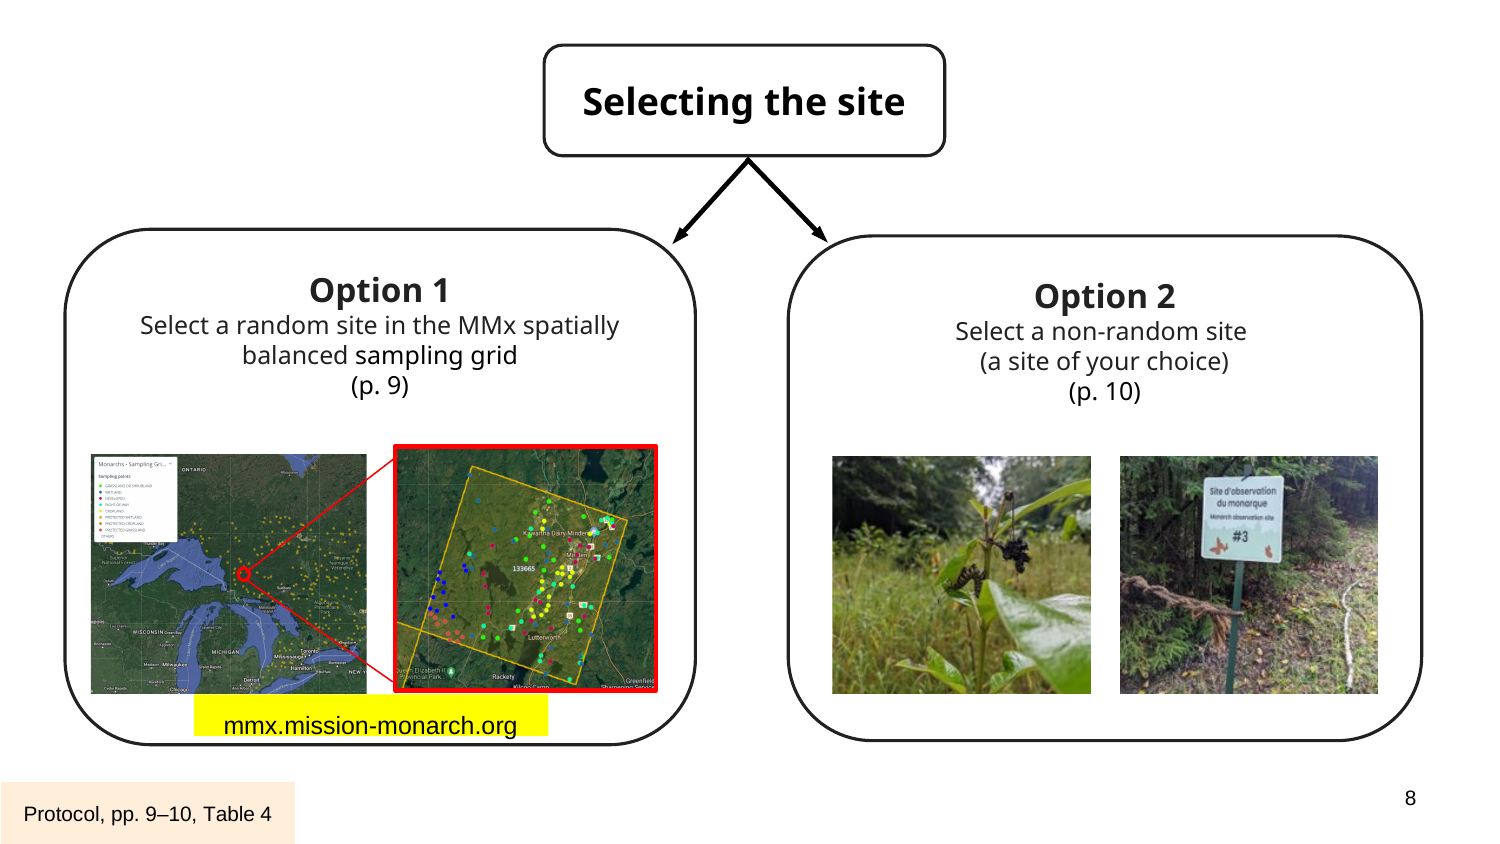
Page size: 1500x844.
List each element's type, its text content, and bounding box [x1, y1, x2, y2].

picture [397, 448, 654, 689]
text_box Option 2 Select a non-random site (a site of your choice) (p. 10) [788, 235, 1422, 741]
picture [832, 456, 1094, 694]
picture [240, 570, 247, 578]
slide_number 8 [1389, 764, 1480, 830]
picture [250, 482, 367, 662]
text_box Selecting the site [544, 45, 945, 156]
text_box Protocol, pp. 9–10, Table 4 [1, 782, 295, 844]
picture [90, 454, 367, 694]
picture [1120, 456, 1381, 695]
text_box mmx.mission-monarch.org [193, 694, 549, 736]
text_box Option 1 Select a random site in the MMx spatially balanced sampling grid (p. 9) [64, 229, 696, 745]
